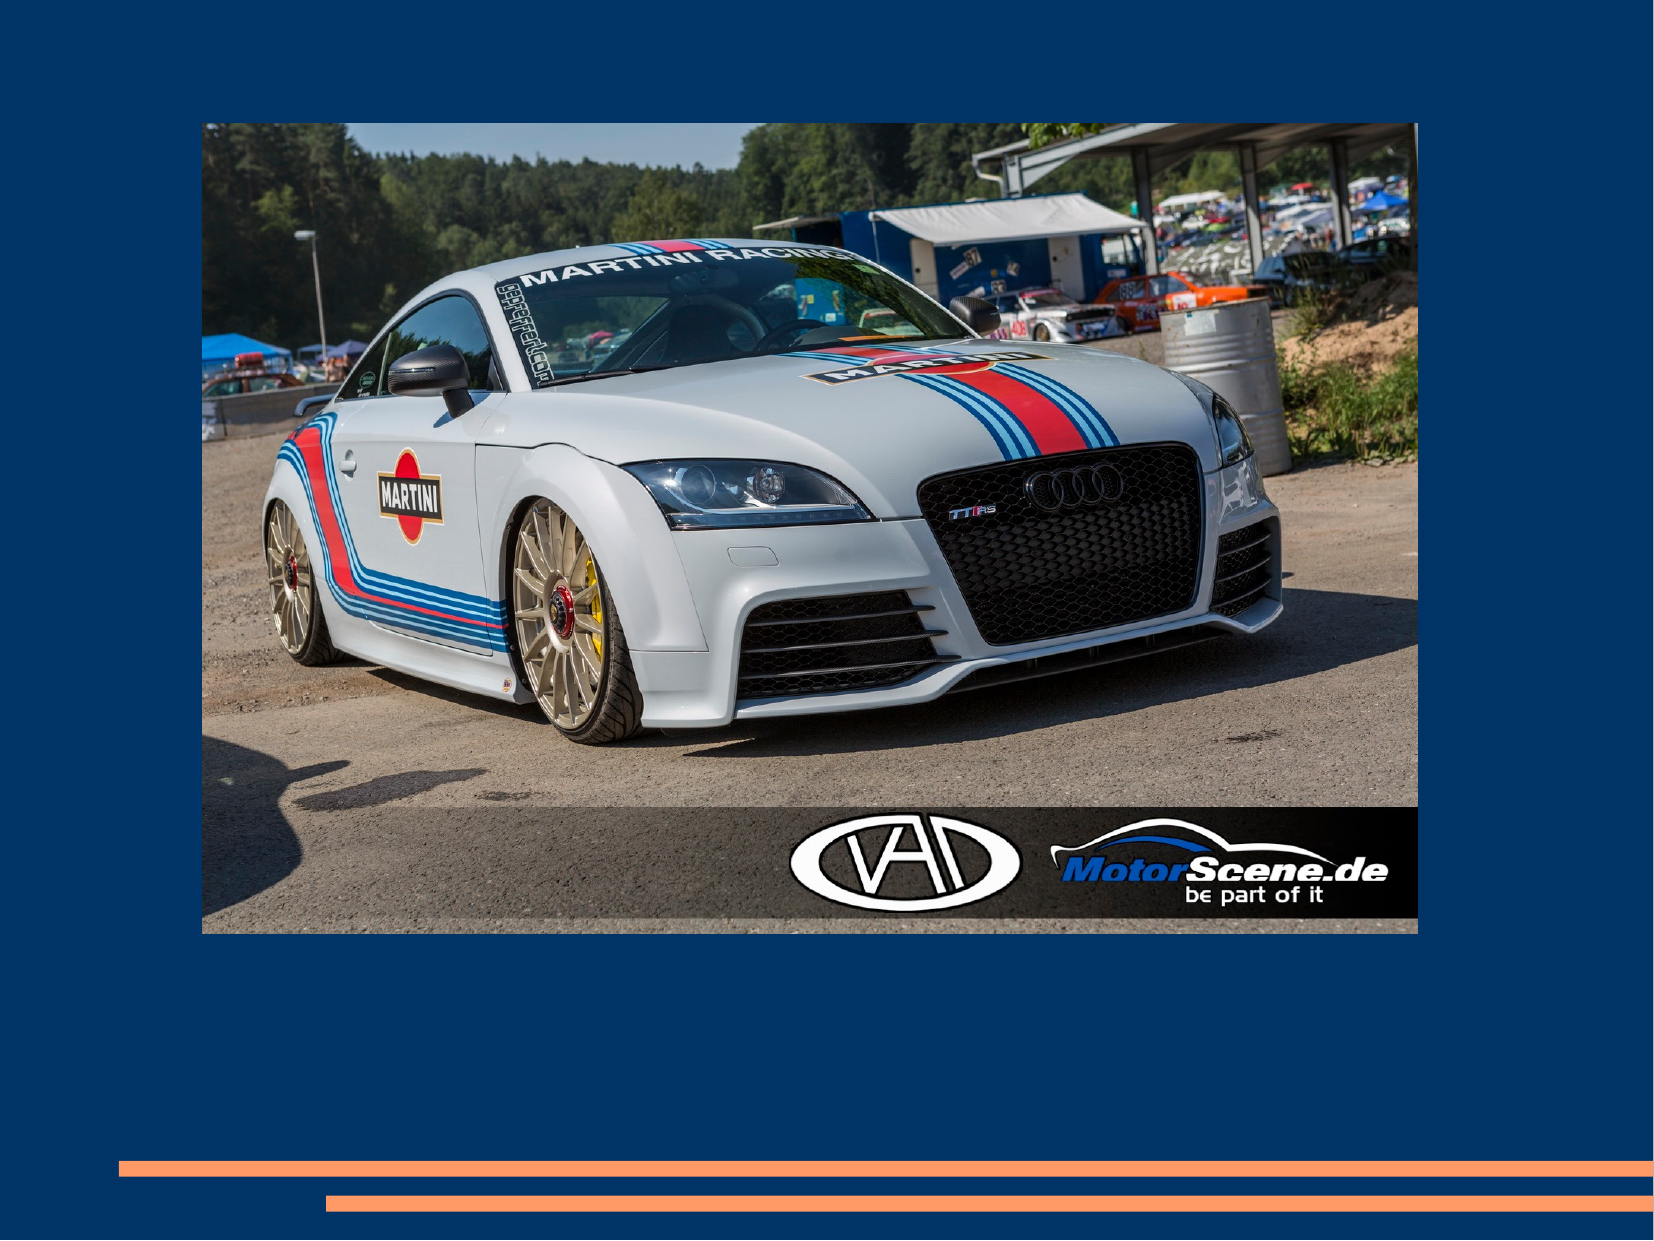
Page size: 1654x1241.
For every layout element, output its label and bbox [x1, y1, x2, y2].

picture [202, 123, 1418, 934]
